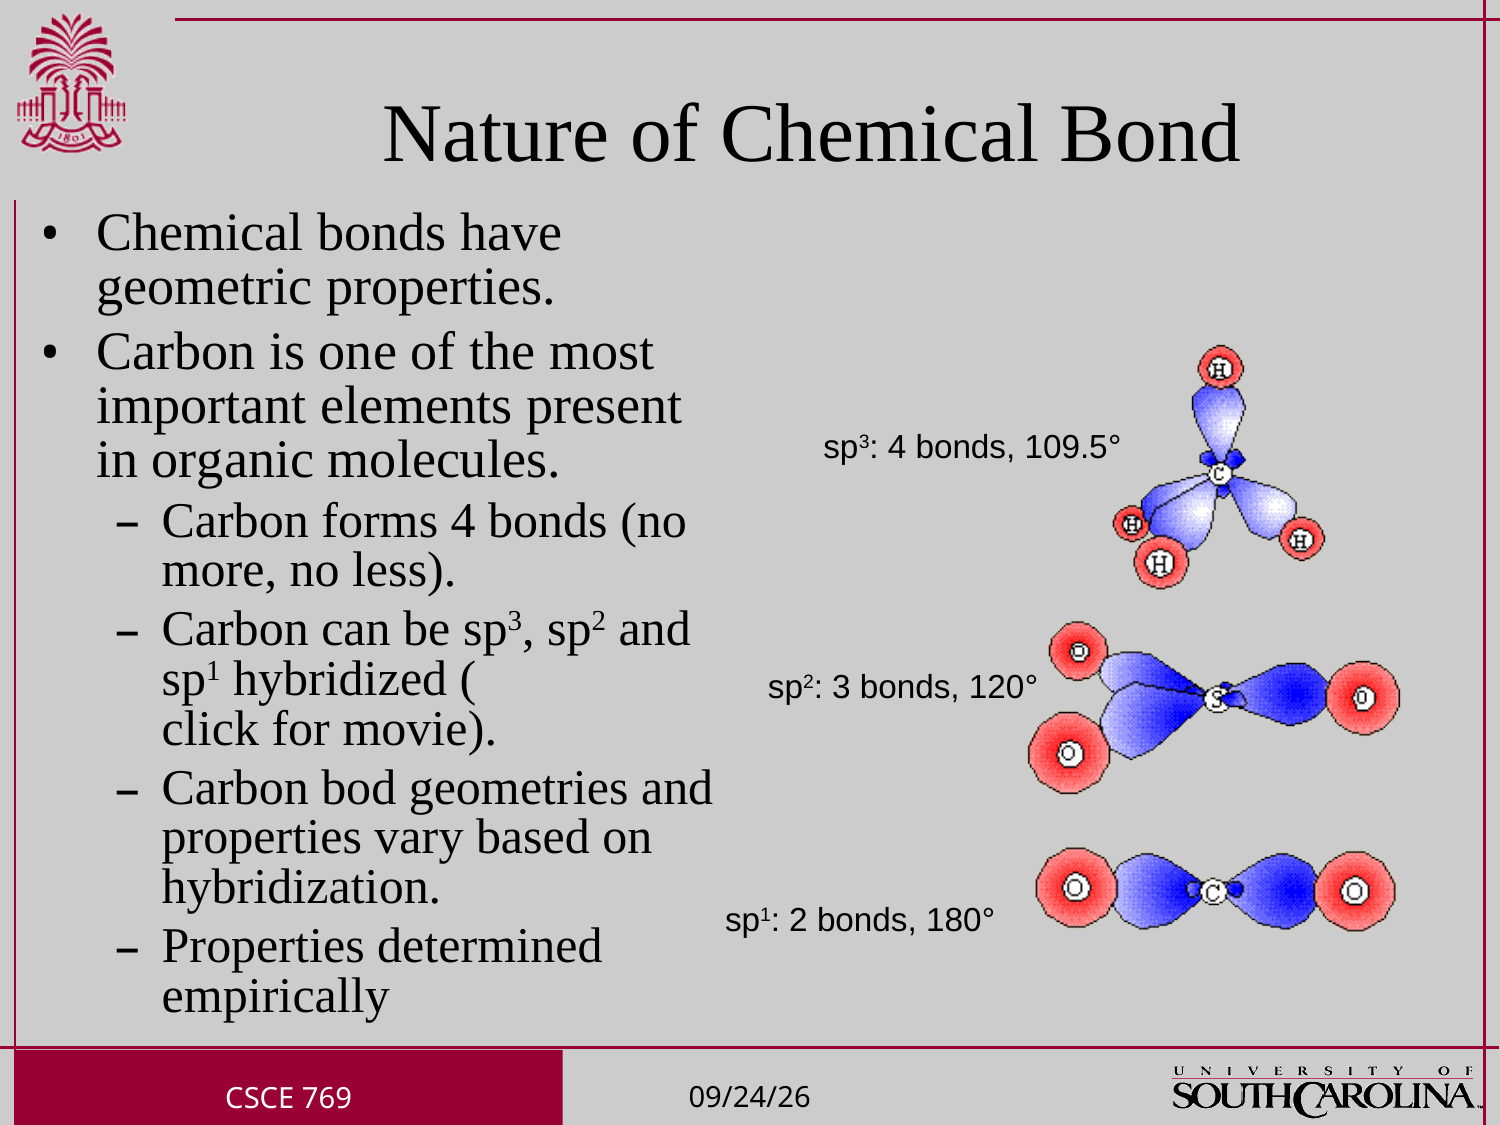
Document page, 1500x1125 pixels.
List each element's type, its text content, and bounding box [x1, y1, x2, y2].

list Chemical bonds have geometric properties. Carbon is one of the most important elements present in organic molecules. Carbon forms 4 bonds (no more, no less). Carbon can be sp3, sp2 and sp1 hybridized (click for movie). Carbon bod geometries and properties vary based on hybridization. Properties determined empirically [24, 200, 733, 1037]
picture [1109, 330, 1341, 594]
picture [1162, 1049, 1483, 1125]
picture [1032, 842, 1402, 936]
picture [12, 12, 131, 155]
text_box sp1: 2 bonds, 180° [653, 890, 1067, 946]
text_box sp3: 4 bonds, 109.5° [752, 417, 1193, 473]
title Nature of Chemical Bond [174, 9, 1450, 188]
picture [1015, 612, 1414, 808]
text_box sp2: 3 bonds, 120° [696, 657, 1110, 713]
